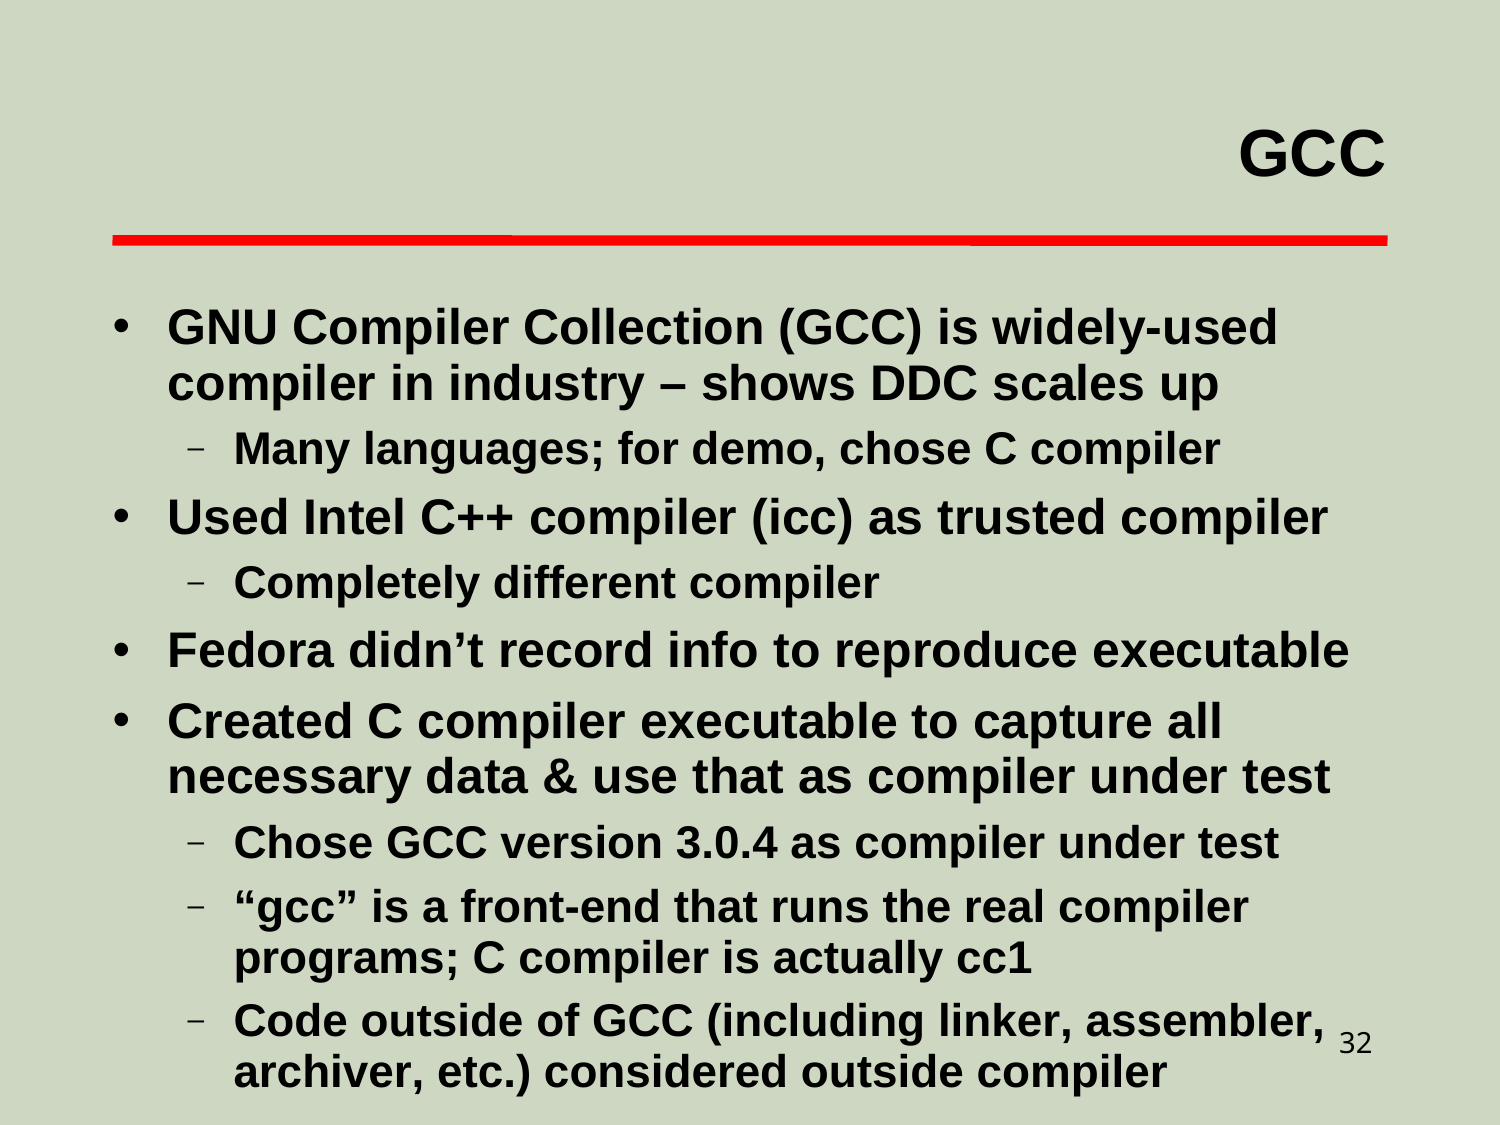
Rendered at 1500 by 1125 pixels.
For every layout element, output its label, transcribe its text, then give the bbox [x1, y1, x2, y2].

title GCC [124, 93, 1387, 216]
list GNU Compiler Collection (GCC) is widely-used compiler in industry – shows DDC scales up Many languages; for demo, chose C compiler Used Intel C++ compiler (icc) as trusted compiler Completely different compiler Fedora didn’t record info to reproduce executable Created C compiler executable to capture all necessary data & use that as compiler under test Chose GCC version 3.0.4 as compiler under test “gcc” is a front-end that runs the real compiler programs; C compiler is actually cc1 Code outside of GCC (including linker, assembler, archiver, etc.) considered outside compiler [112, 299, 1387, 1099]
